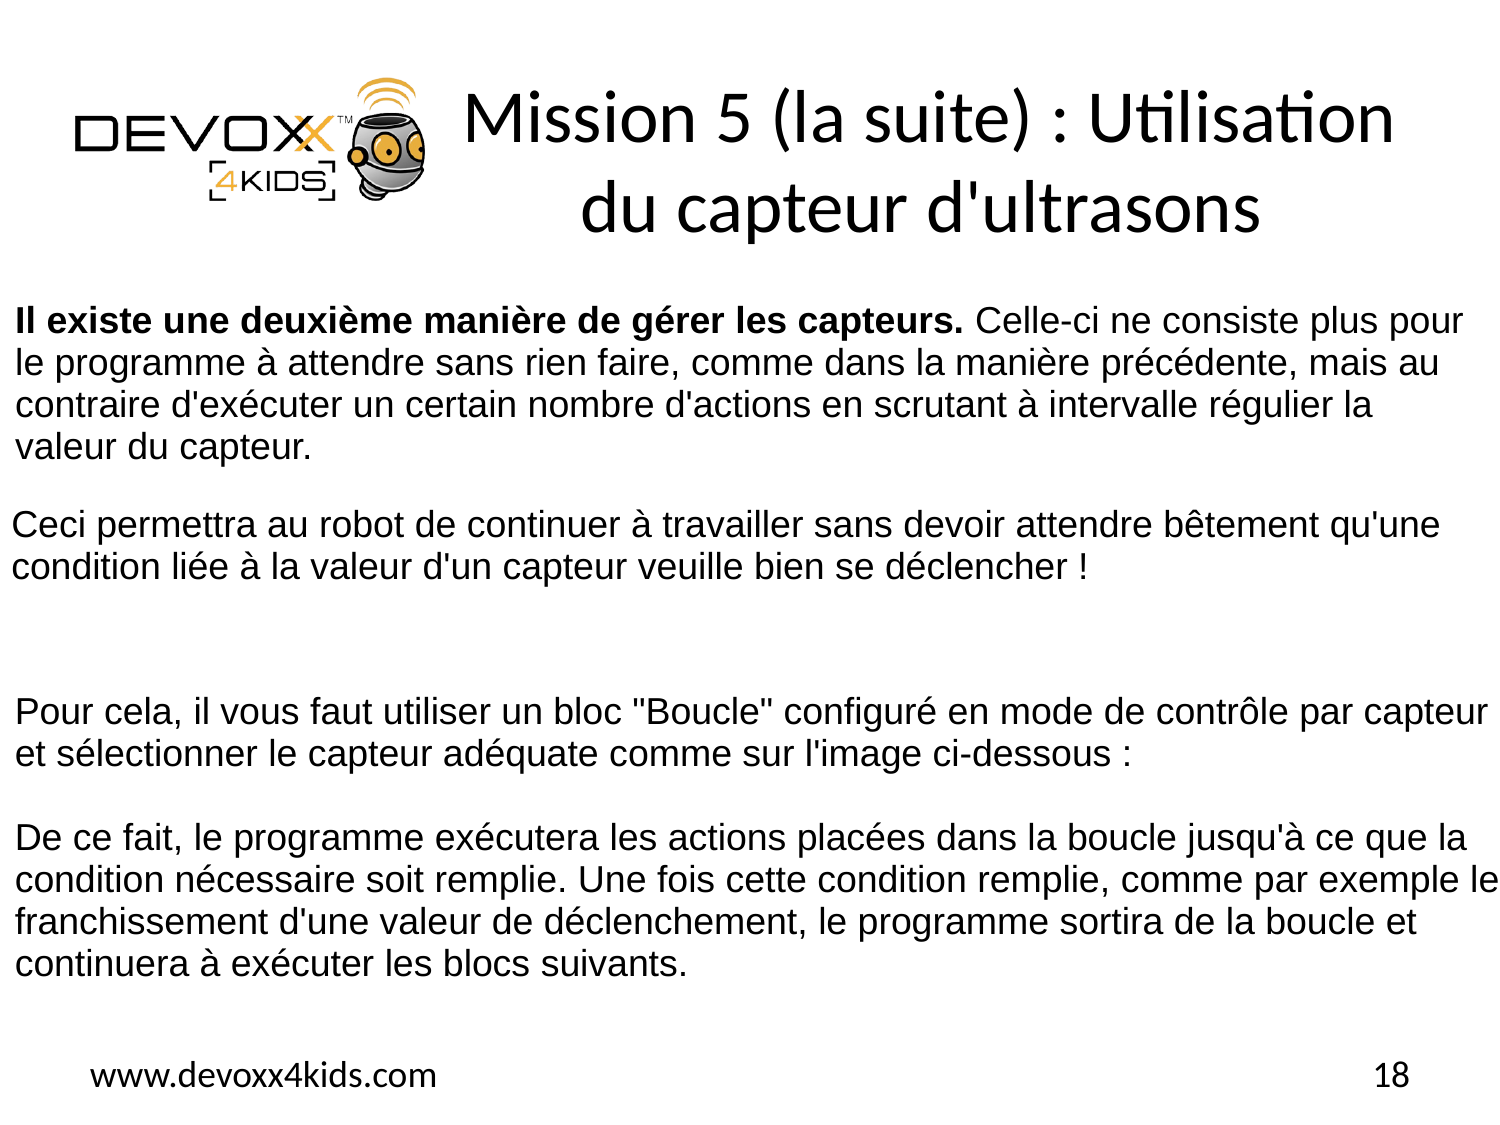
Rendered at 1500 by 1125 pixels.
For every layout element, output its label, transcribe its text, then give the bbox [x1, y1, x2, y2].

text_box Il existe une deuxième manière de gérer les capteurs. Celle-ci ne consiste plus pour le programme à attendre sans rien faire, comme dans la manière précédente, mais au contraire d'exécuter un certain nombre d'actions en scrutant à intervalle régulier la valeur du capteur. [0, 291, 1500, 477]
picture [75, 77, 425, 201]
title Mission 5 (la suite) : Utilisation du capteur d'ultrasons [437, 60, 1423, 249]
text_box <numéro> [1074, 1042, 1425, 1103]
text_box Ceci permettra au robot de continuer à travailler sans devoir attendre bêtement qu'une condition liée à la valeur d'un capteur veuille bien se déclencher ! [0, 495, 1500, 595]
text_box Pour cela, il vous faut utiliser un bloc "Boucle" configuré en mode de contrôle par capteur et sélectionner le capteur adéquate comme sur l'image ci-dessous : De ce fait, le programme exécutera les actions placées dans la boucle jusqu'à ce que la condition nécessaire soit remplie. Une fois cette condition remplie, comme par exemple le franchissement d'une valeur de déclenchement, le programme sortira de la boucle et continuera à exécuter les blocs suivants. [0, 682, 1500, 993]
